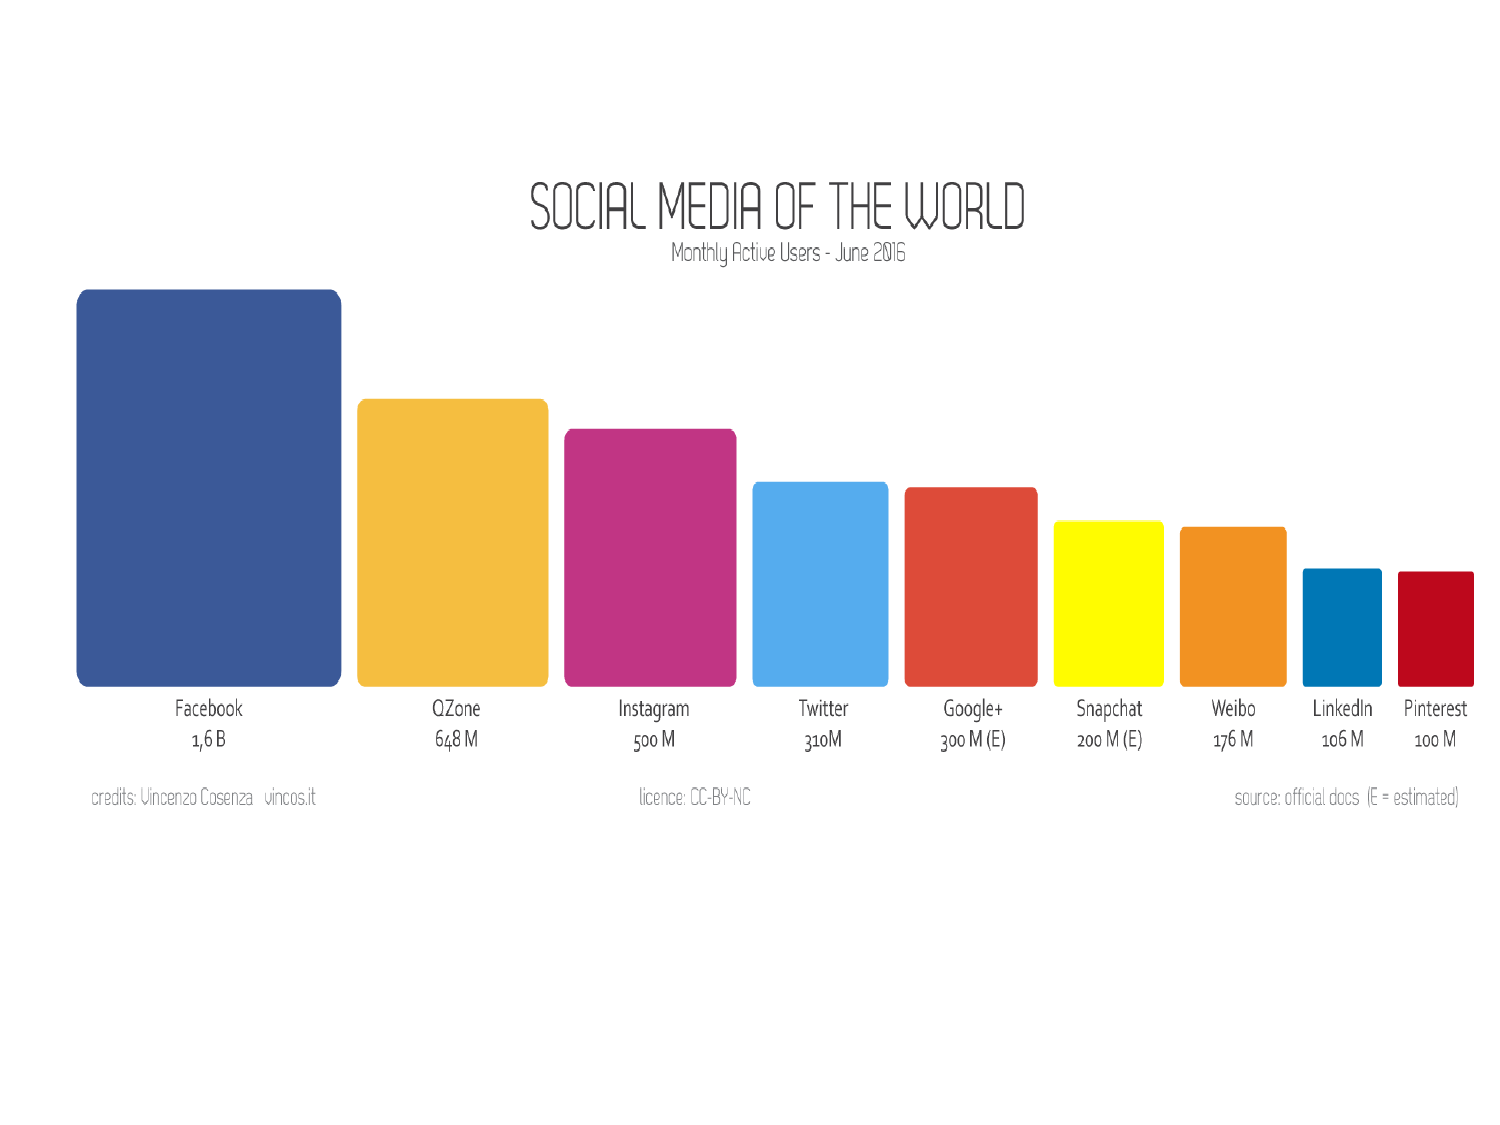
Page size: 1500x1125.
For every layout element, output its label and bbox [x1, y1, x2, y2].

picture [76, 172, 1474, 811]
